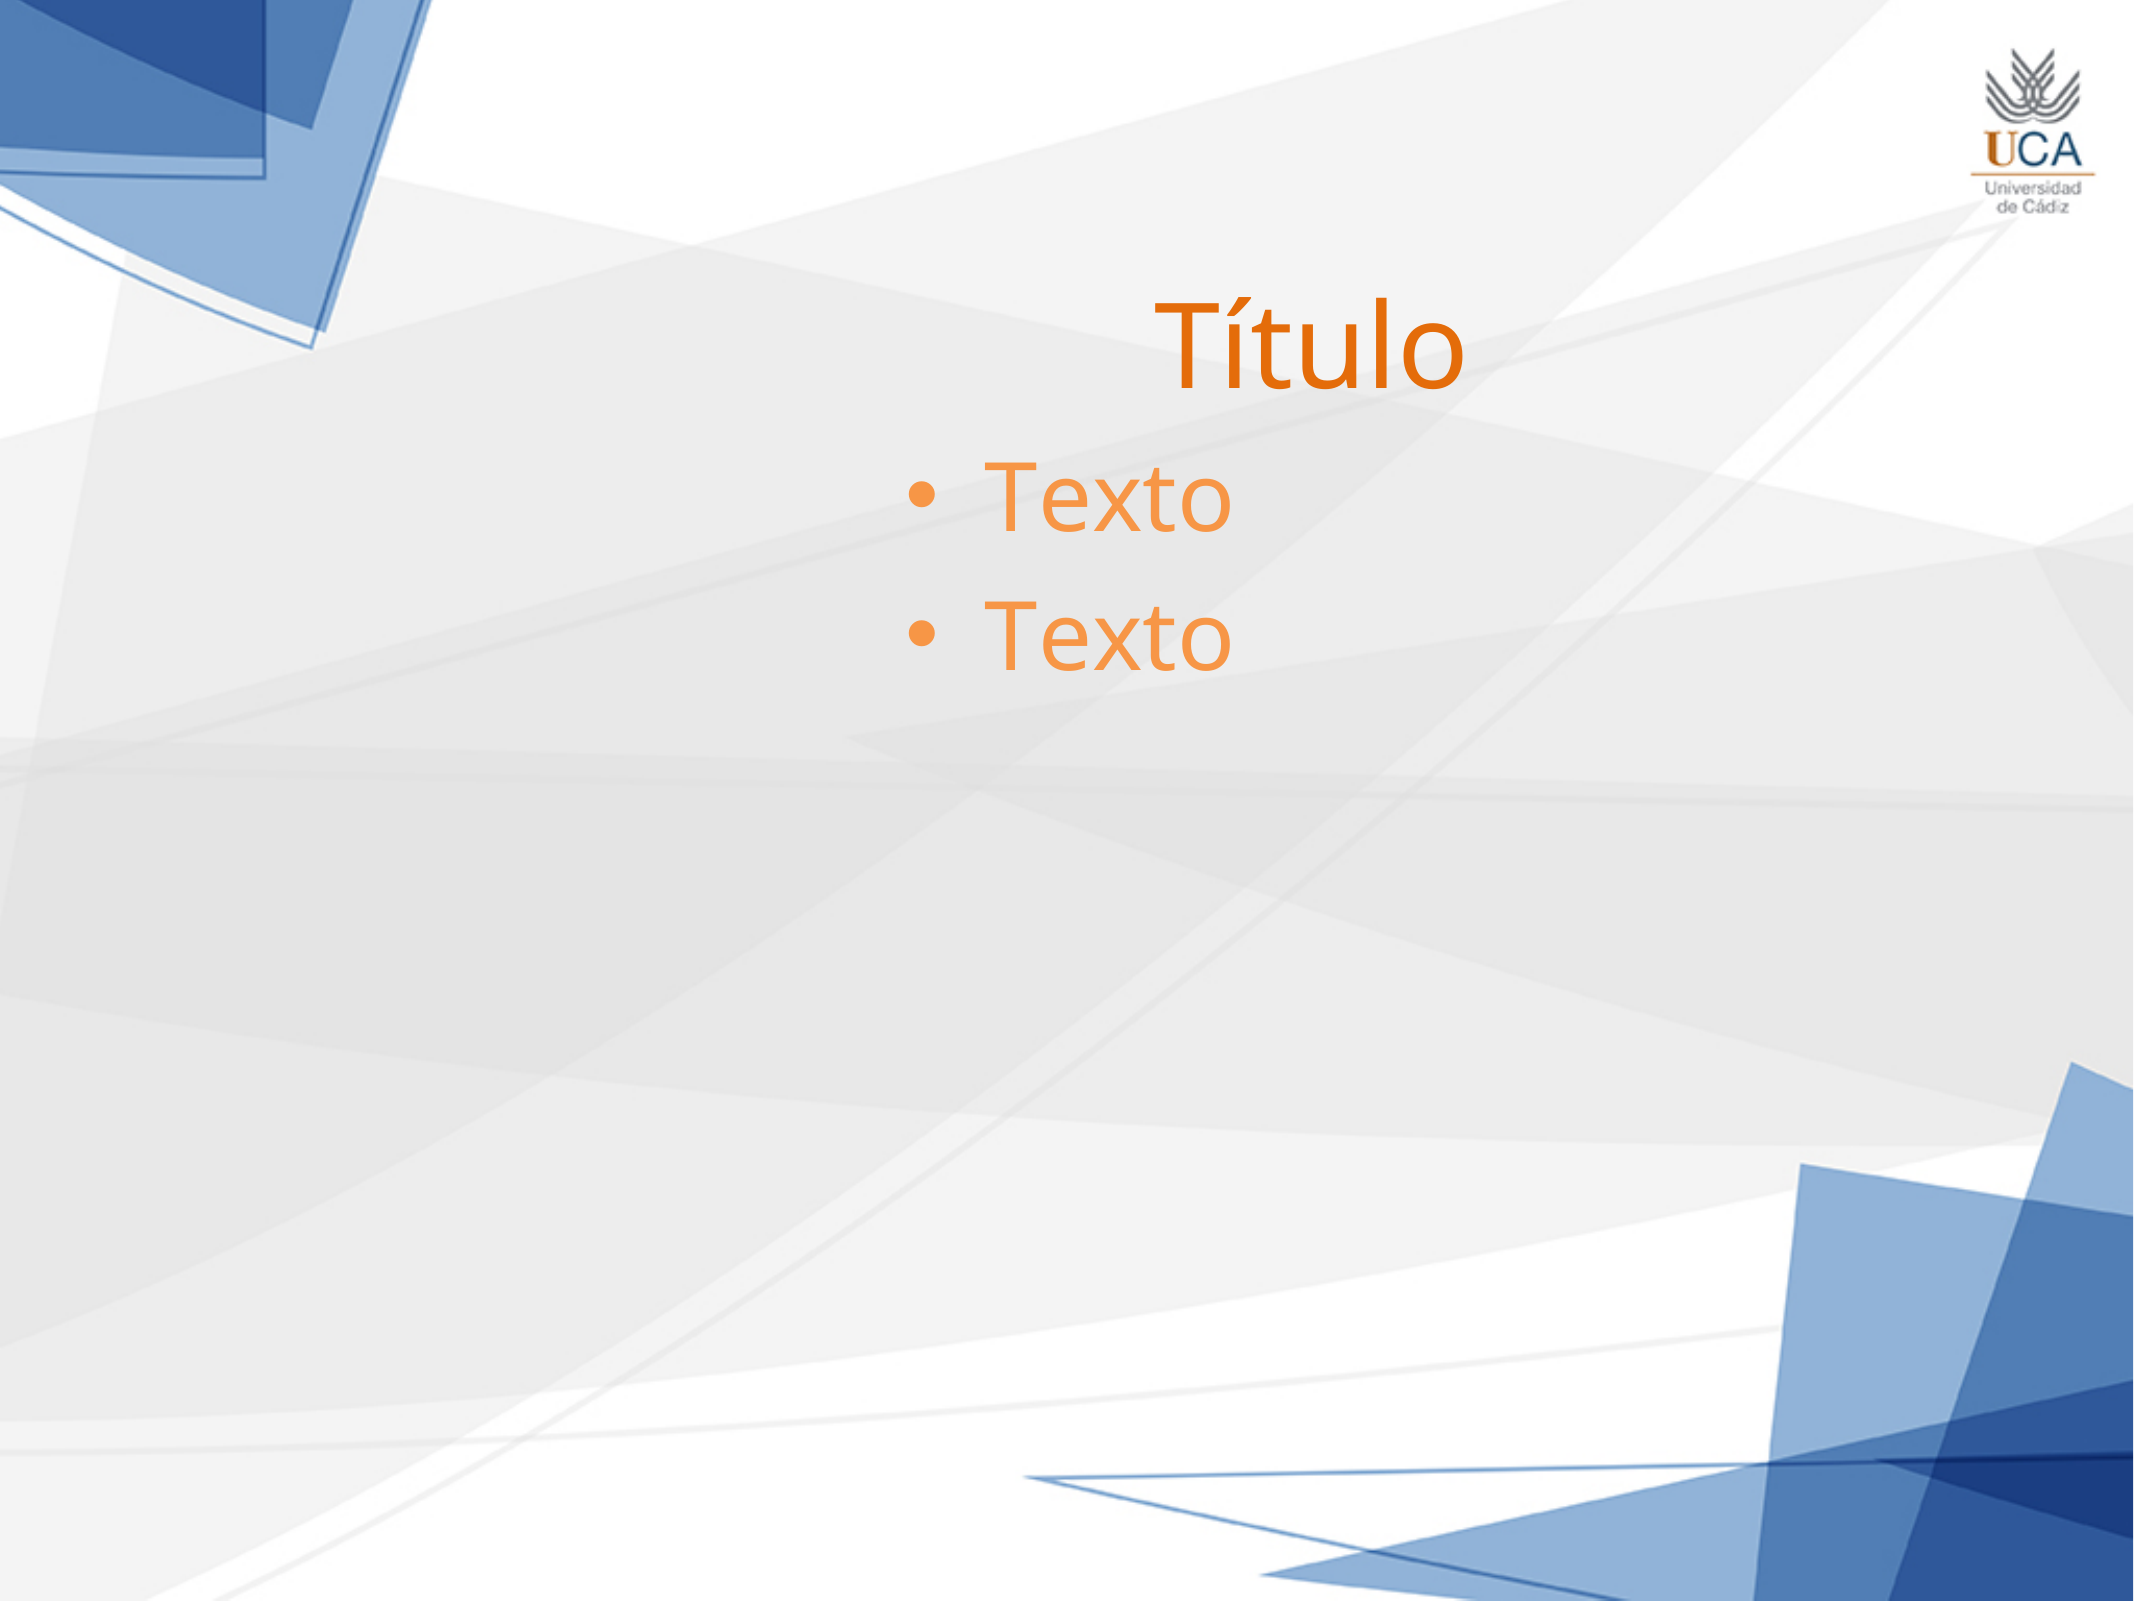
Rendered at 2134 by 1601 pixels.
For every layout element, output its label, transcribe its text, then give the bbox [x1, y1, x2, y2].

picture [0, 0, 2134, 1601]
list Texto Texto [883, 425, 1705, 1204]
title Título [883, 257, 1705, 425]
